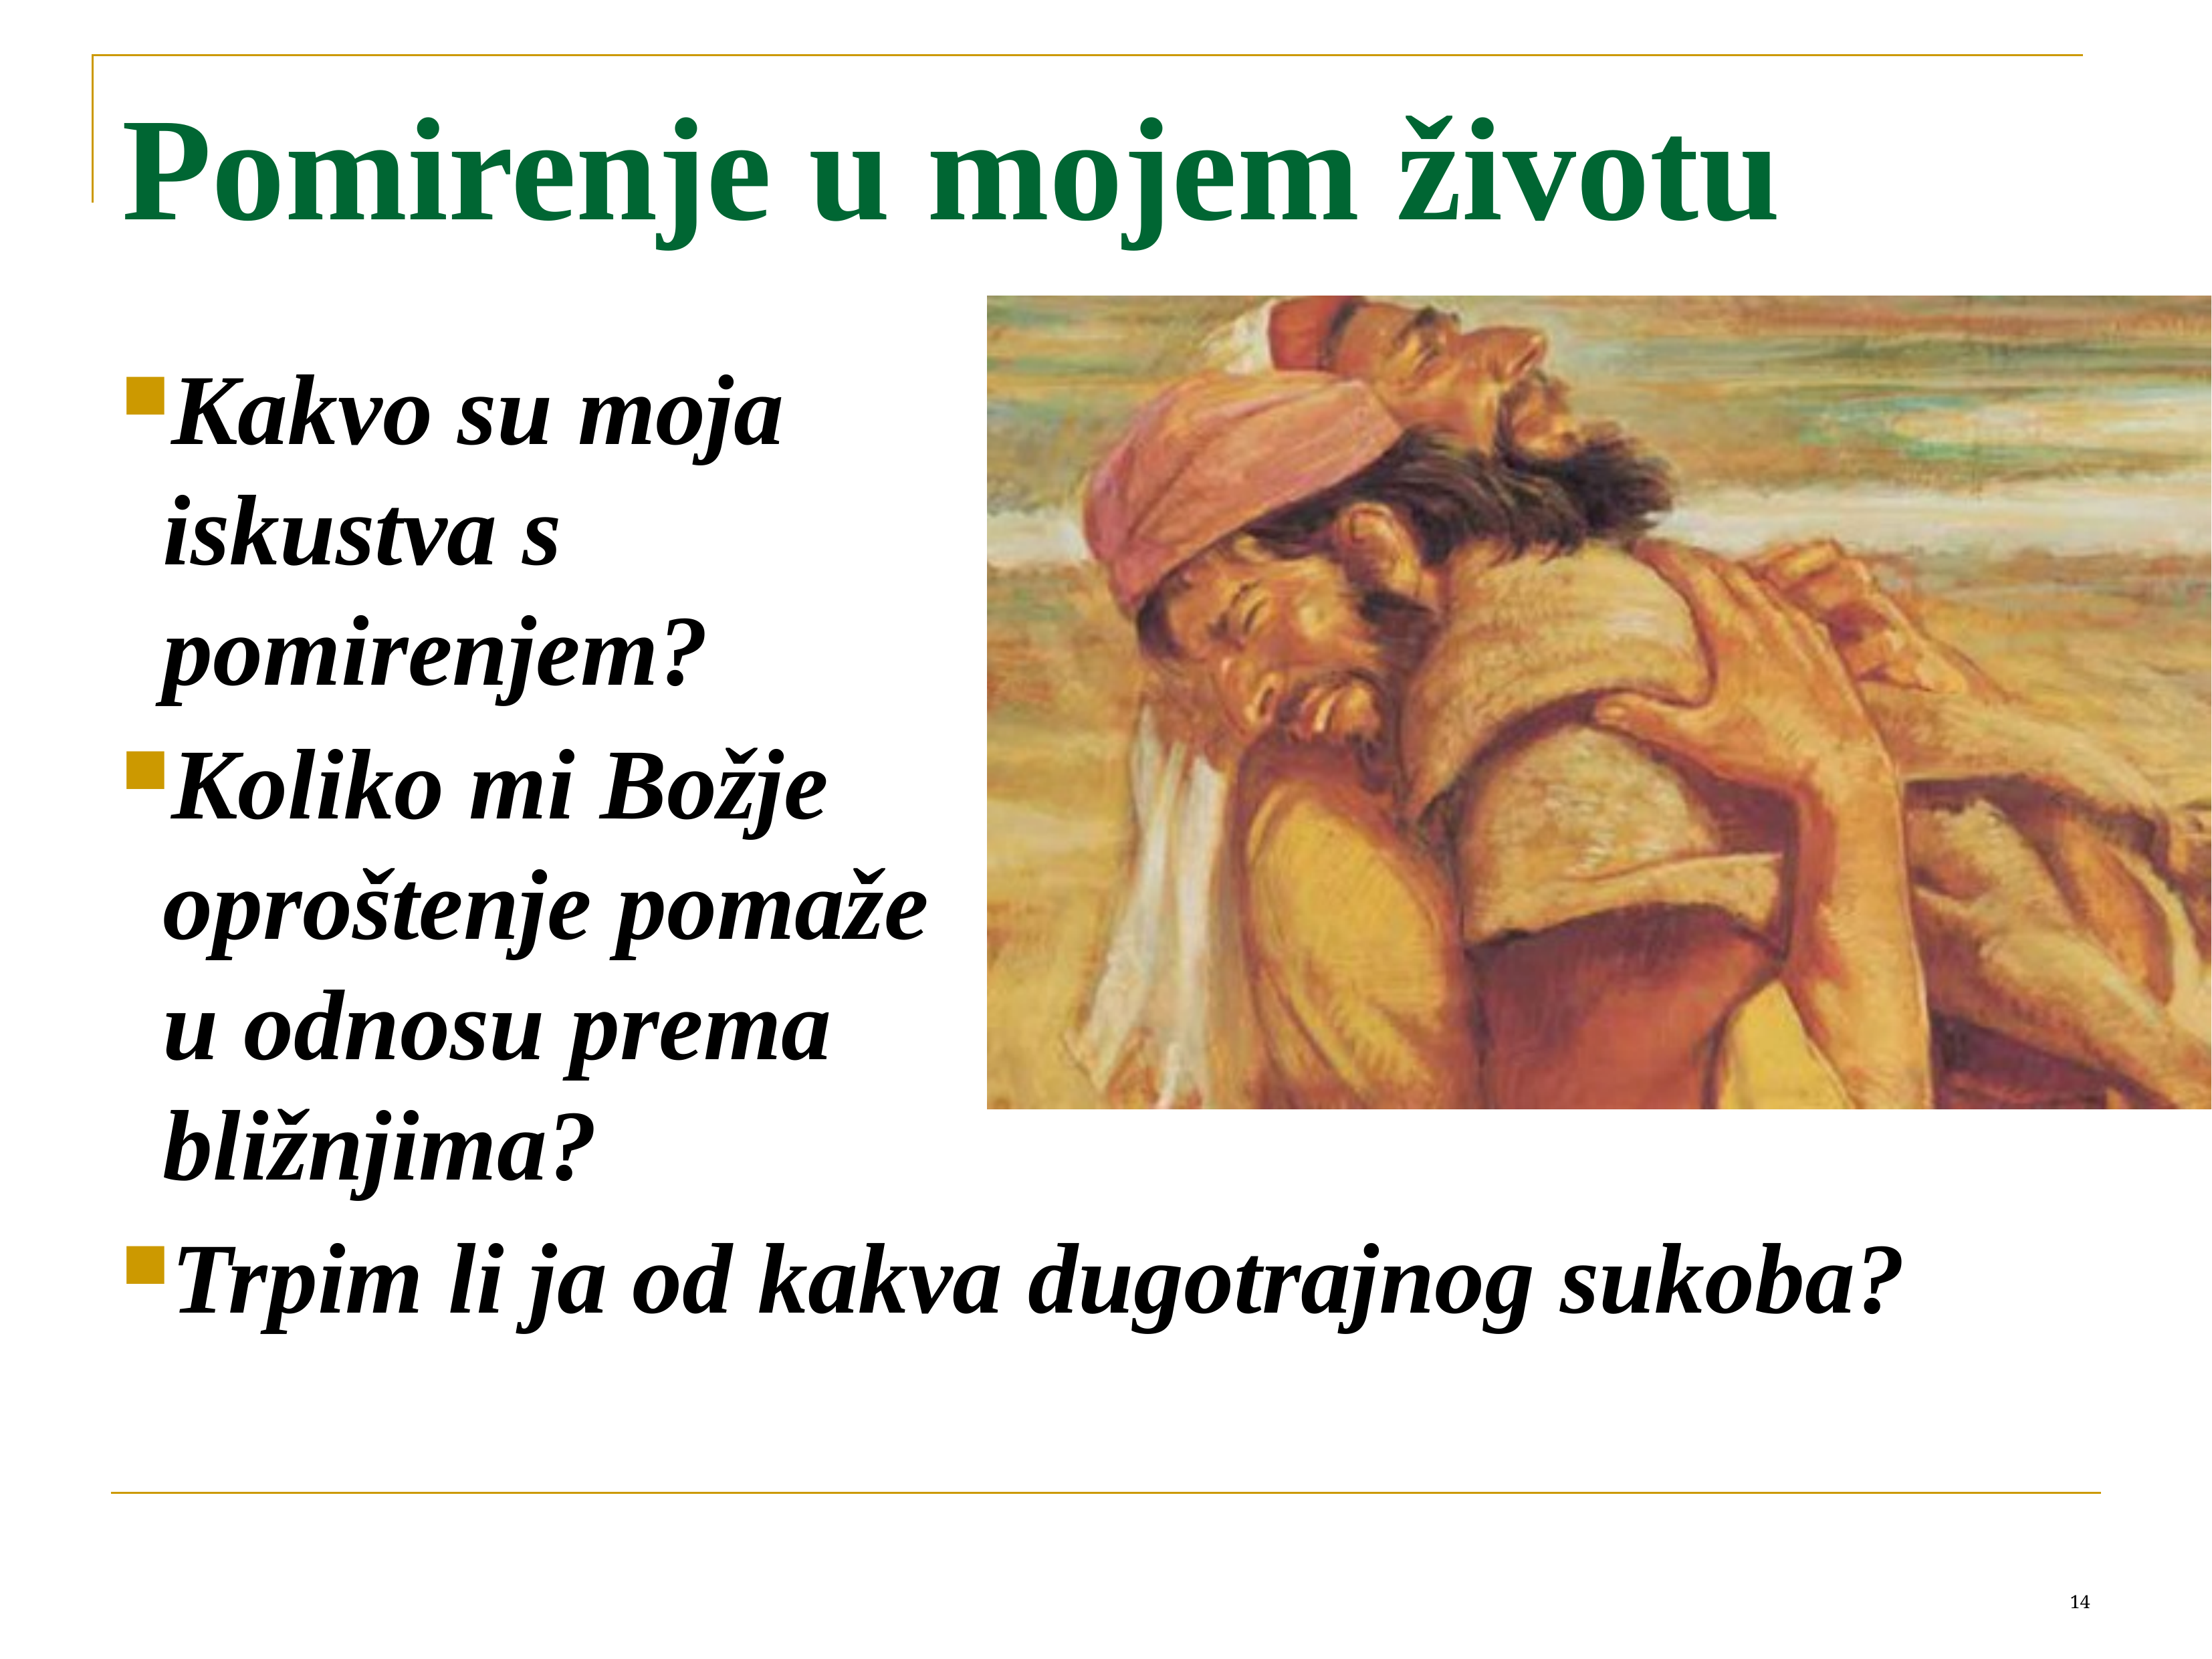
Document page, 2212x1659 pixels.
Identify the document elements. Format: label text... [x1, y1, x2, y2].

list Kakvo su moja iskustva s pomirenjem? Koliko mi Božje oproštenje pomaže u odnosu prema bližnjima? Trpim li ja od kakva dugotrajnog sukoba? [110, 338, 2093, 1487]
picture [987, 296, 2212, 1109]
title Pomirenje u mojem životu [110, 67, 2102, 338]
